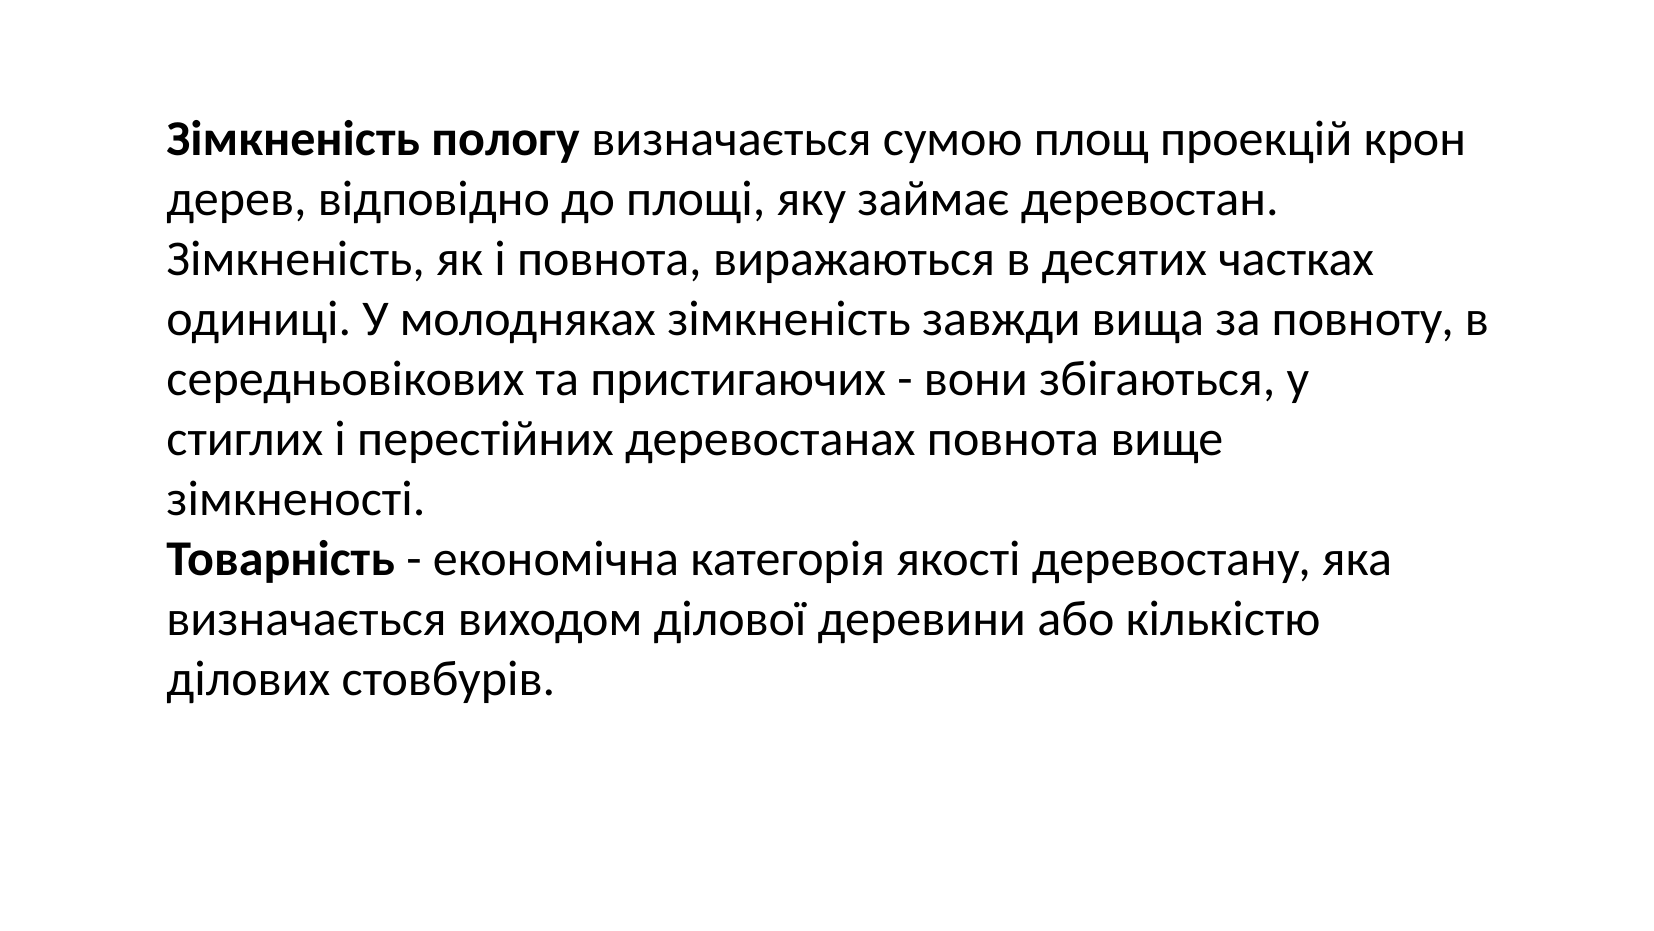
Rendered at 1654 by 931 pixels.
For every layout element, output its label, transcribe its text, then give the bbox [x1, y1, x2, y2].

text_box Зімкненість пологу визначається сумою площ проекцій крон дерев, відповідно до площі, яку займає деревостан. Зімкненість, як і повнота, виражаються в десятих частках одиниці. У молодняках зімкненість завжди вища за повноту, в середньовікових та пристигаючих - вони збігаються, у стиглих і перестійних деревостанах повнота вище зімкненості. Товарність - економічна категорія якості деревостану, яка визначається виходом ділової деревини або кількістю ділових стовбурів. [151, 98, 1507, 720]
